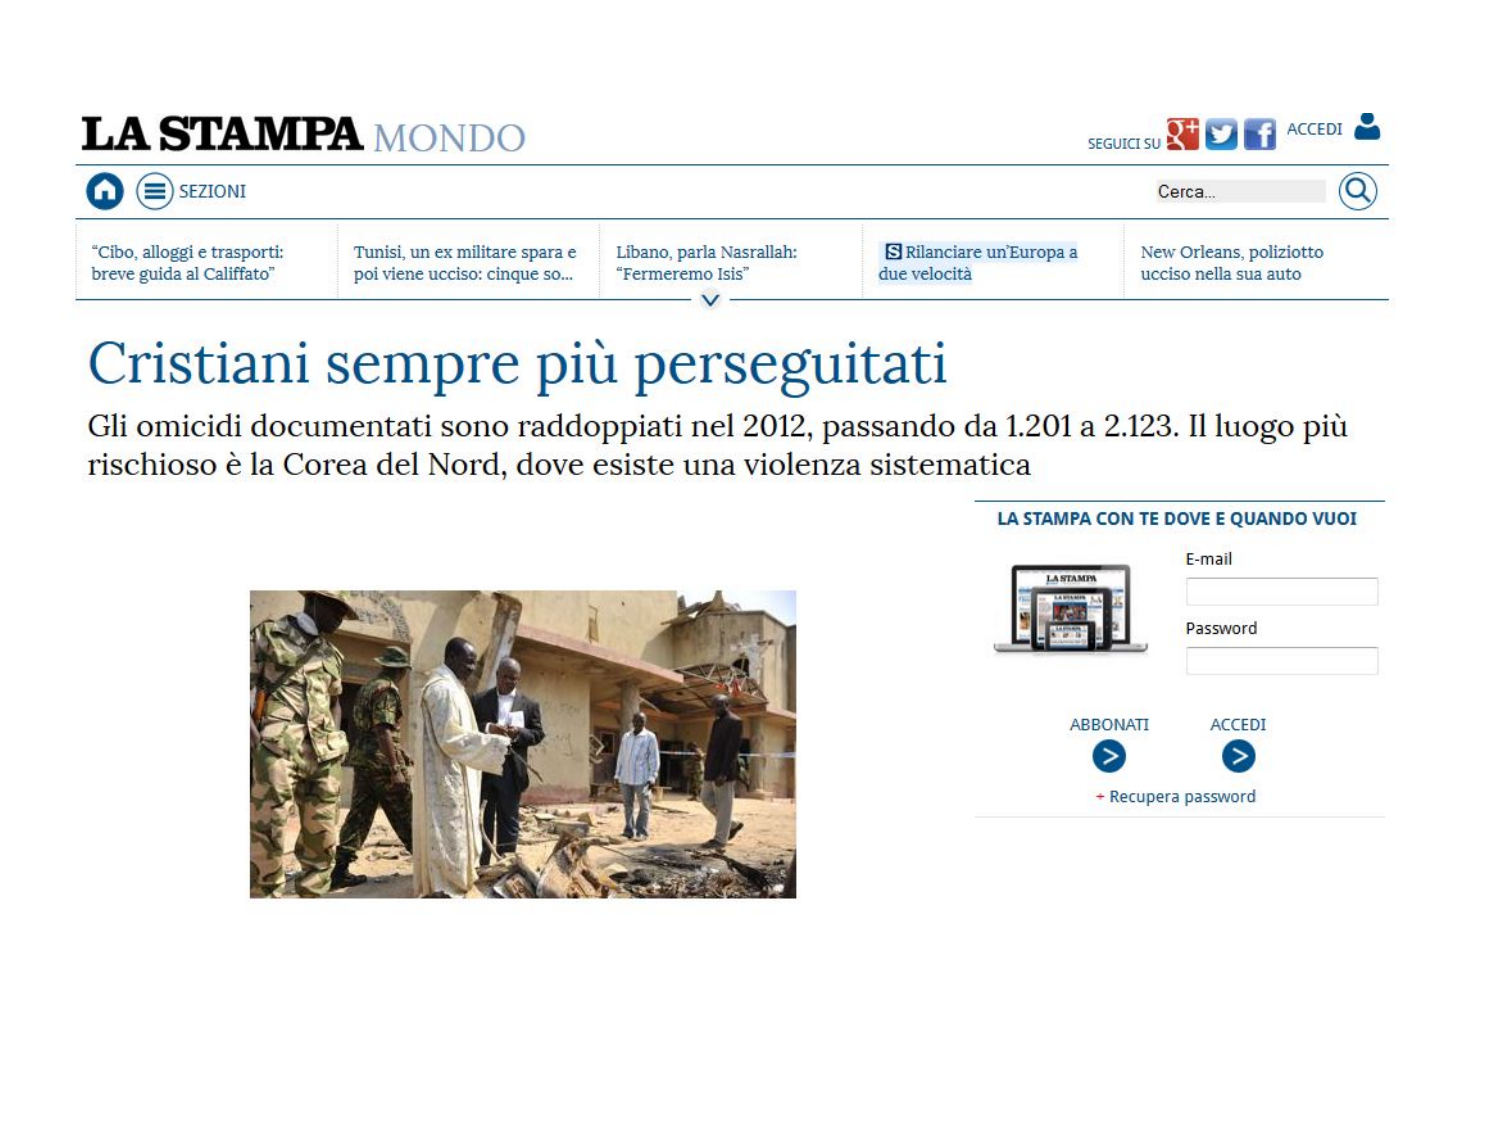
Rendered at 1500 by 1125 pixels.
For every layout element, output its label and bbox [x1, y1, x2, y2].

picture [41, 113, 1416, 941]
